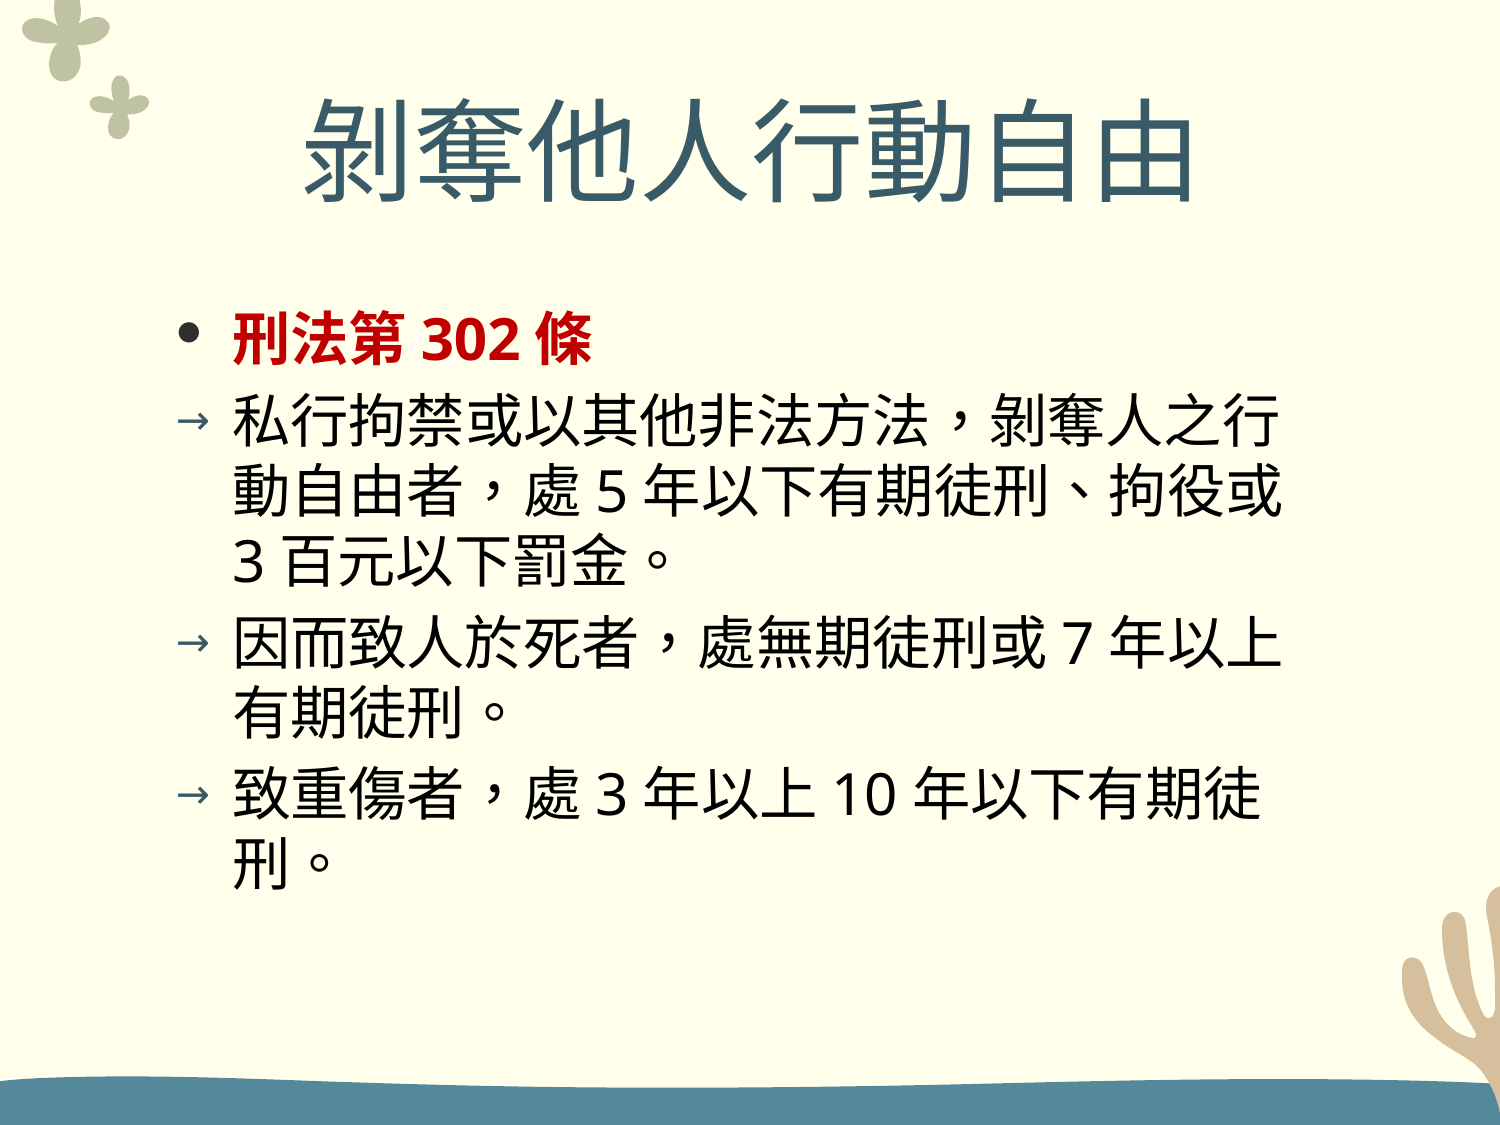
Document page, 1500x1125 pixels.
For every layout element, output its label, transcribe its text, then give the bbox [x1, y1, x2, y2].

list 刑法第302條 私行拘禁或以其他非法方法，剝奪人之行動自由者，處5年以下有期徒刑、拘役或3百元以下罰金。 因而致人於死者，處無期徒刑或7年以上有期徒刑。 致重傷者，處3年以上10年以下有期徒刑。 [161, 295, 1343, 839]
text_box [0, 886, 1500, 1125]
title 剝奪他人行動自由 [76, 54, 1427, 243]
text_box [89, 75, 150, 140]
text_box [21, 0, 110, 82]
